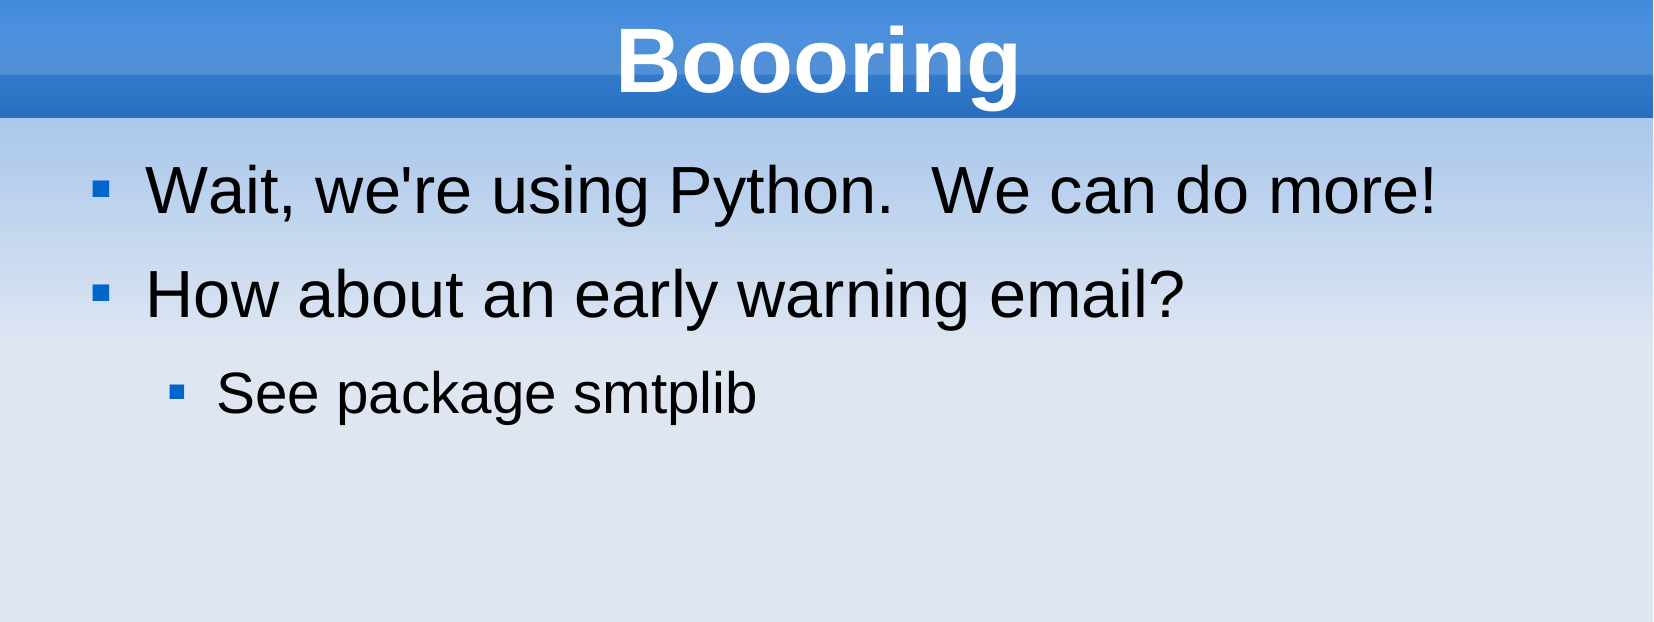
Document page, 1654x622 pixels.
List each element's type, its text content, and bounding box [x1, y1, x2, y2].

picture [0, 0, 1654, 622]
title Boooring [75, 1, 1563, 120]
list Wait, we're using Python. We can do more! How about an early warning email? See package smtplib [75, 152, 1563, 548]
